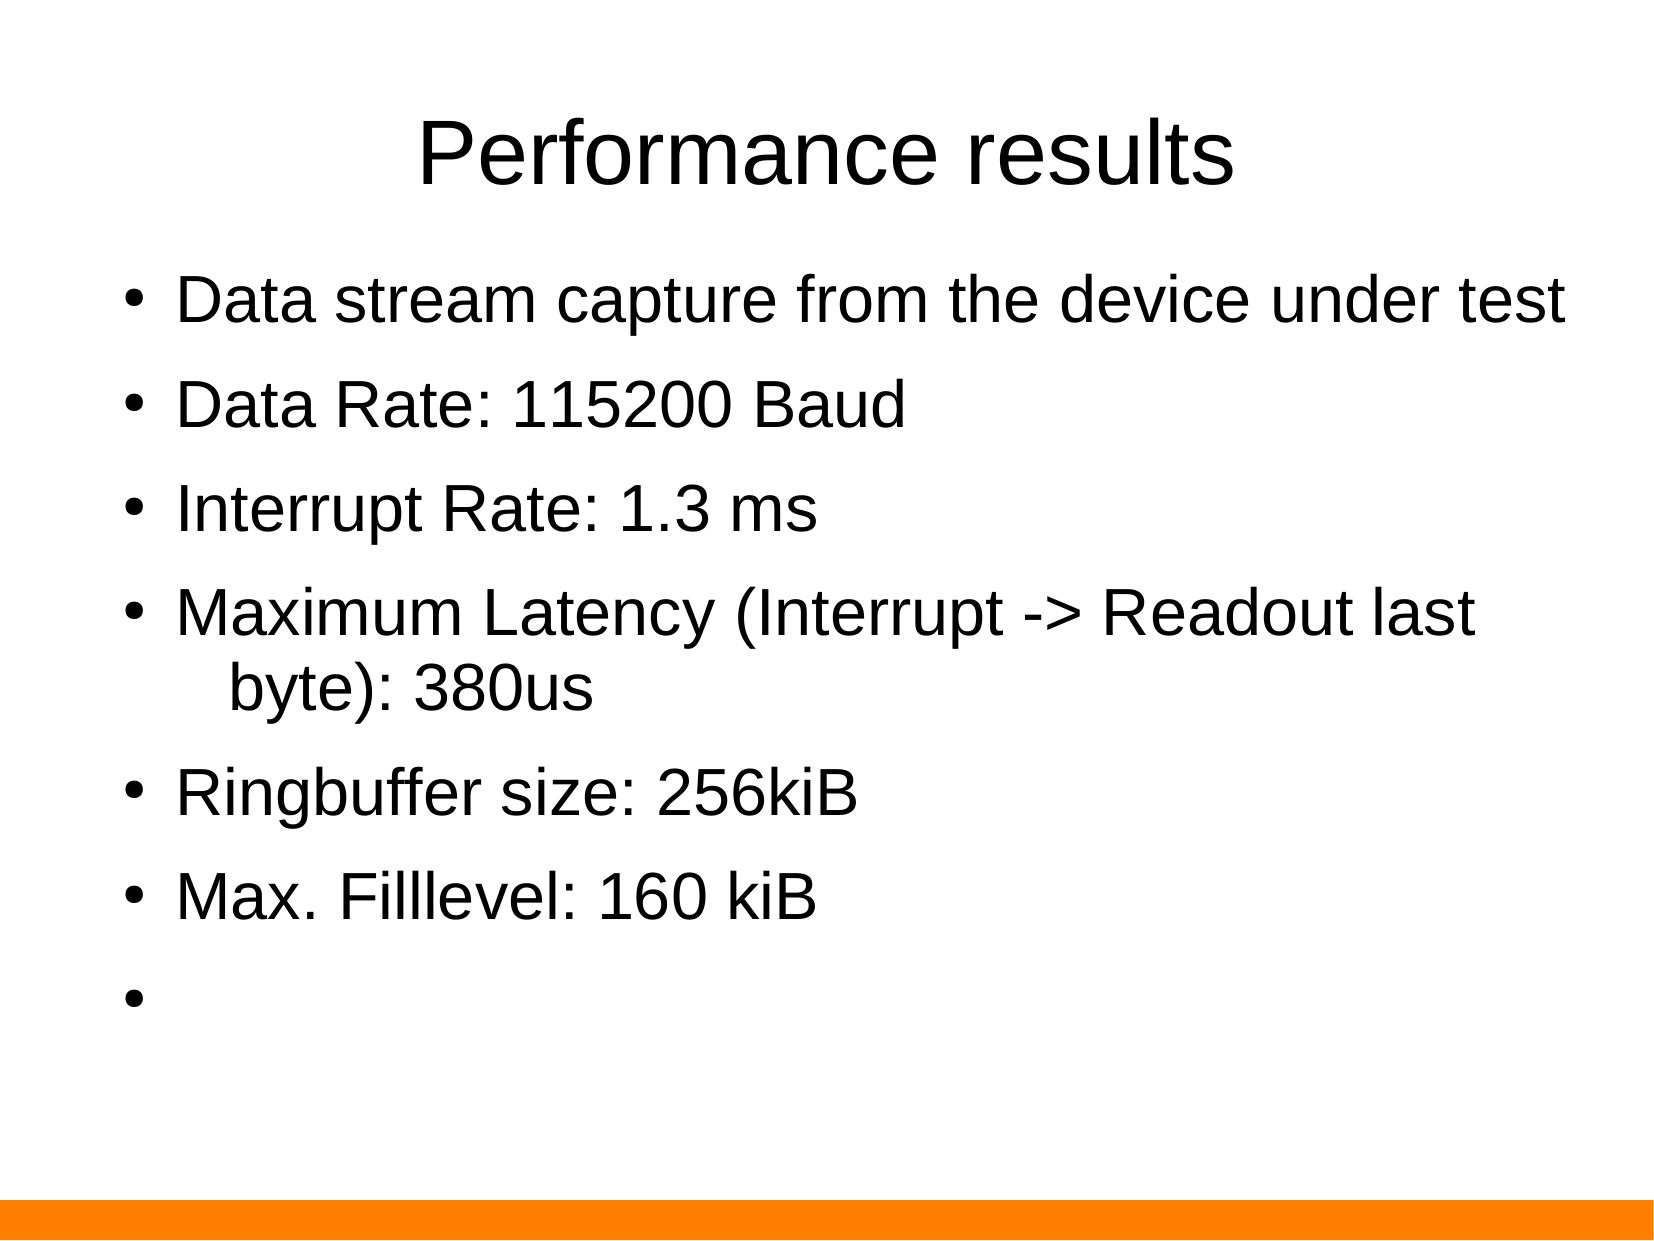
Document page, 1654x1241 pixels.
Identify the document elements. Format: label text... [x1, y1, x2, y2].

list Data stream capture from the device under test Data Rate: 115200 Baud Interrupt Rate: 1.3 ms Maximum Latency (Interrupt -> Readout last byte): 380us Ringbuffer size: 256kiB Max. Filllevel: 160 kiB [86, 262, 1576, 1163]
title Performance results [82, 49, 1571, 257]
text_box [0, 1200, 1654, 1241]
